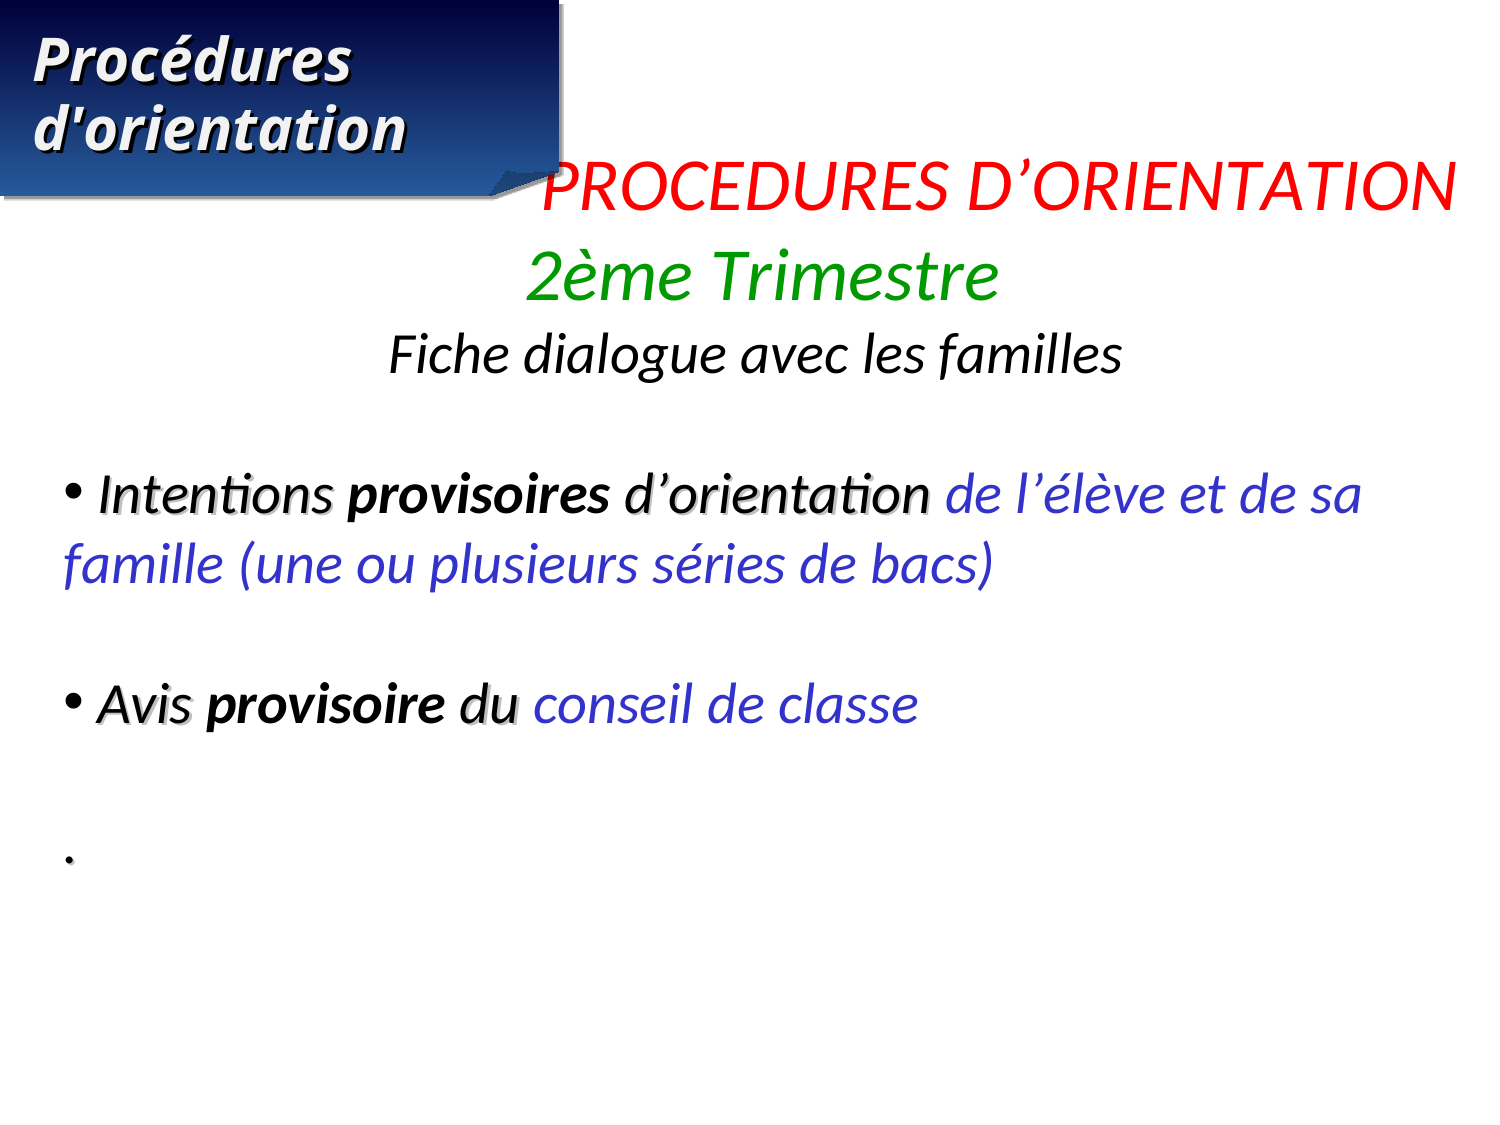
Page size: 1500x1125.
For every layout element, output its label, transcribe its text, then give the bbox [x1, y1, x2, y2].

text_box [0, 0, 559, 197]
text_box PROCEDURES D’ORIENTATION 2ème Trimestre Fiche dialogue avec les familles Intentions provisoires d’orientation de l’élève et de sa famille (une ou plusieurs séries de bacs) Avis provisoire du conseil de classe . [48, 37, 1477, 1125]
text_box Procédures d'orientation [32, 26, 524, 165]
